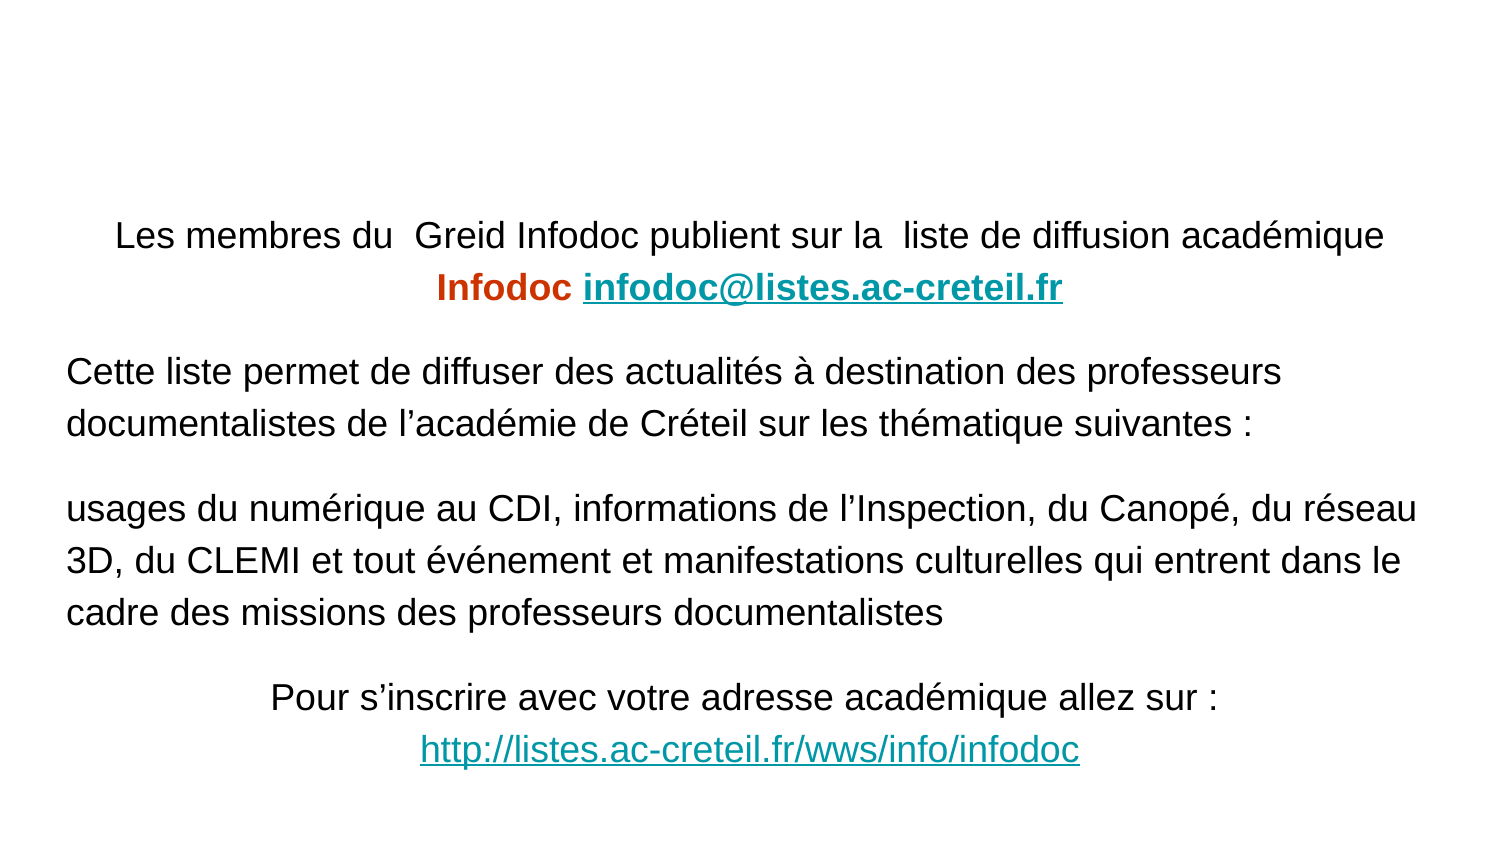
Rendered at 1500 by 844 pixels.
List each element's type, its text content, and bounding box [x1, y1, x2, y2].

list Les membres du Greid Infodoc publient sur la liste de diffusion académique Infodoc infodoc@listes.ac-creteil.fr Cette liste permet de diffuser des actualités à destination des professeurs documentalistes de l’académie de Créteil sur les thématique suivantes : usages du numérique au CDI, informations de l’Inspection, du Canopé, du réseau 3D, du CLEMI et tout événement et manifestations culturelles qui entrent dans le cadre des missions des professeurs documentalistes Pour s’inscrire avec votre adresse académique allez sur : http://listes.ac-creteil.fr/wws/info/infodoc [51, 189, 1449, 816]
